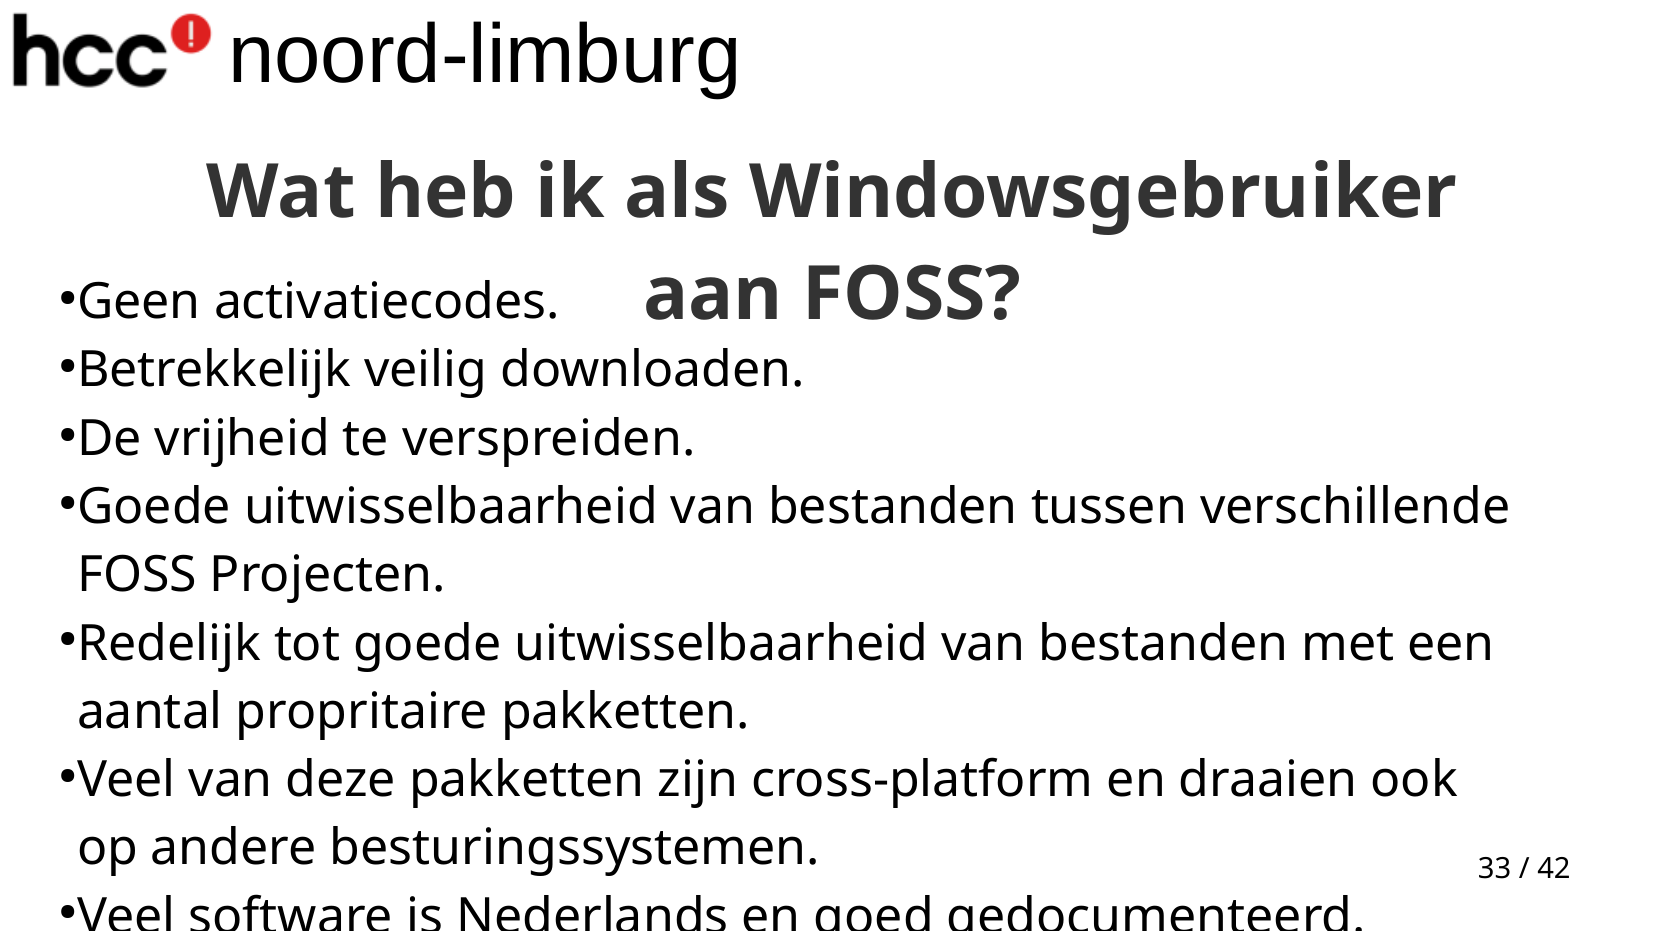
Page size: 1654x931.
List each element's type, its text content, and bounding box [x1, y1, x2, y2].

picture [11, 11, 214, 91]
title Wat heb ik als Windowsgebruiker aan FOSS? [129, 150, 1536, 315]
subtitle Geen activatiecodes. Betrekkelijk veilig downloaden. De vrijheid te verspreiden. Goede uitwisselbaarheid van bestanden tussen verschillende FOSS Projecten. Redelijk tot goede uitwisselbaarheid van bestanden met een aantal propritaire pakketten. Veel van deze pakketten zijn cross-platform en draaien ook op andere besturingssystemen. Veel software is Nederlands en goed gedocumenteerd. [59, 315, 1630, 898]
